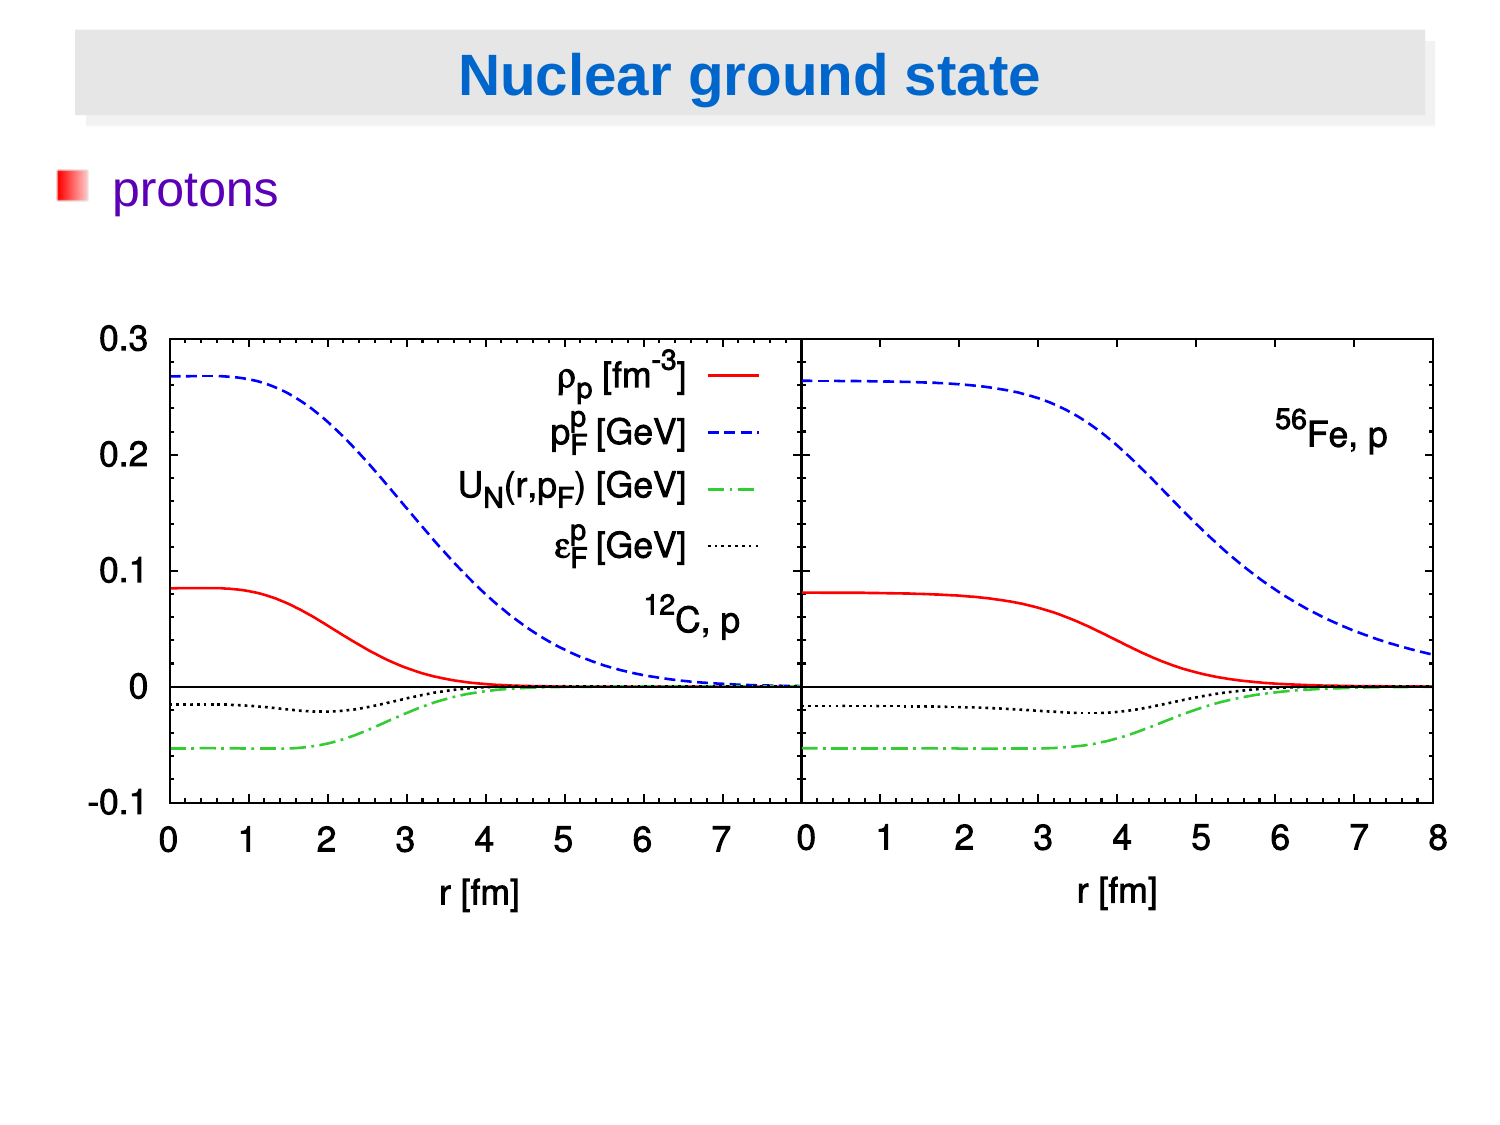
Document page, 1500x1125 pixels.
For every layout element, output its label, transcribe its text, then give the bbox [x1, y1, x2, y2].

text_box [100, 440, 118, 468]
text_box [100, 324, 118, 352]
text_box [624, 367, 650, 388]
text_box [100, 556, 118, 584]
text_box [653, 531, 685, 566]
text_box [462, 878, 470, 913]
text_box [505, 470, 515, 505]
text_box [510, 878, 518, 913]
text_box [1108, 876, 1118, 904]
text_box [1350, 823, 1369, 850]
text_box [597, 531, 606, 566]
text_box [634, 424, 652, 446]
text_box [634, 537, 652, 559]
text_box [1271, 823, 1289, 851]
text_box [470, 878, 481, 905]
text_box [88, 802, 98, 806]
text_box [559, 486, 574, 509]
text_box [1275, 408, 1307, 430]
text_box [159, 825, 177, 853]
text_box [1113, 823, 1132, 850]
text_box [797, 823, 815, 851]
text_box [485, 486, 503, 509]
text_box [100, 788, 118, 816]
text_box [703, 628, 708, 638]
text_box [652, 349, 676, 371]
text_box [604, 361, 612, 396]
text_box [606, 417, 632, 446]
text_box [396, 825, 414, 853]
text_box [571, 523, 588, 569]
text_box [955, 823, 973, 850]
text_box [878, 823, 889, 850]
text_box [571, 410, 588, 456]
text_box [1034, 823, 1052, 851]
text_box [131, 556, 142, 583]
text_box [633, 825, 652, 853]
text_box [676, 605, 700, 634]
text_box [317, 825, 336, 852]
text_box [482, 885, 508, 905]
text_box [1120, 883, 1146, 903]
text_box [677, 361, 685, 396]
text_box [554, 825, 573, 853]
text_box [606, 470, 632, 499]
text_box [1148, 876, 1156, 911]
text_box [129, 440, 148, 467]
text_box [712, 825, 731, 852]
text_box [1192, 823, 1210, 851]
text_box [577, 382, 592, 405]
text_box [575, 470, 584, 505]
text_box [653, 470, 685, 505]
text_box [1329, 427, 1348, 448]
title Nuclear ground state [75, 29, 1426, 116]
text_box [606, 530, 632, 559]
text_box [475, 825, 494, 852]
text_box [653, 417, 685, 452]
text_box [441, 885, 451, 905]
text_box [722, 612, 740, 641]
text_box [240, 825, 251, 852]
text_box [597, 417, 606, 452]
text_box [552, 424, 570, 453]
text_box [530, 493, 535, 503]
text_box [612, 360, 622, 388]
text_box [659, 593, 675, 615]
text_box [460, 470, 481, 499]
text_box [517, 477, 528, 498]
text_box [597, 470, 606, 505]
text_box [634, 477, 652, 499]
text_box [538, 477, 557, 506]
text_box [131, 788, 142, 815]
text_box [646, 593, 654, 615]
text_box [1369, 427, 1387, 455]
text_box [1429, 823, 1447, 851]
text_box [129, 672, 148, 700]
text_box [558, 368, 575, 396]
text_box [1078, 883, 1089, 903]
text_box [1100, 876, 1108, 911]
list protons [41, 148, 1459, 1093]
text_box [1351, 442, 1356, 453]
text_box [129, 324, 147, 352]
text_box [1309, 420, 1328, 447]
text_box [555, 538, 571, 559]
